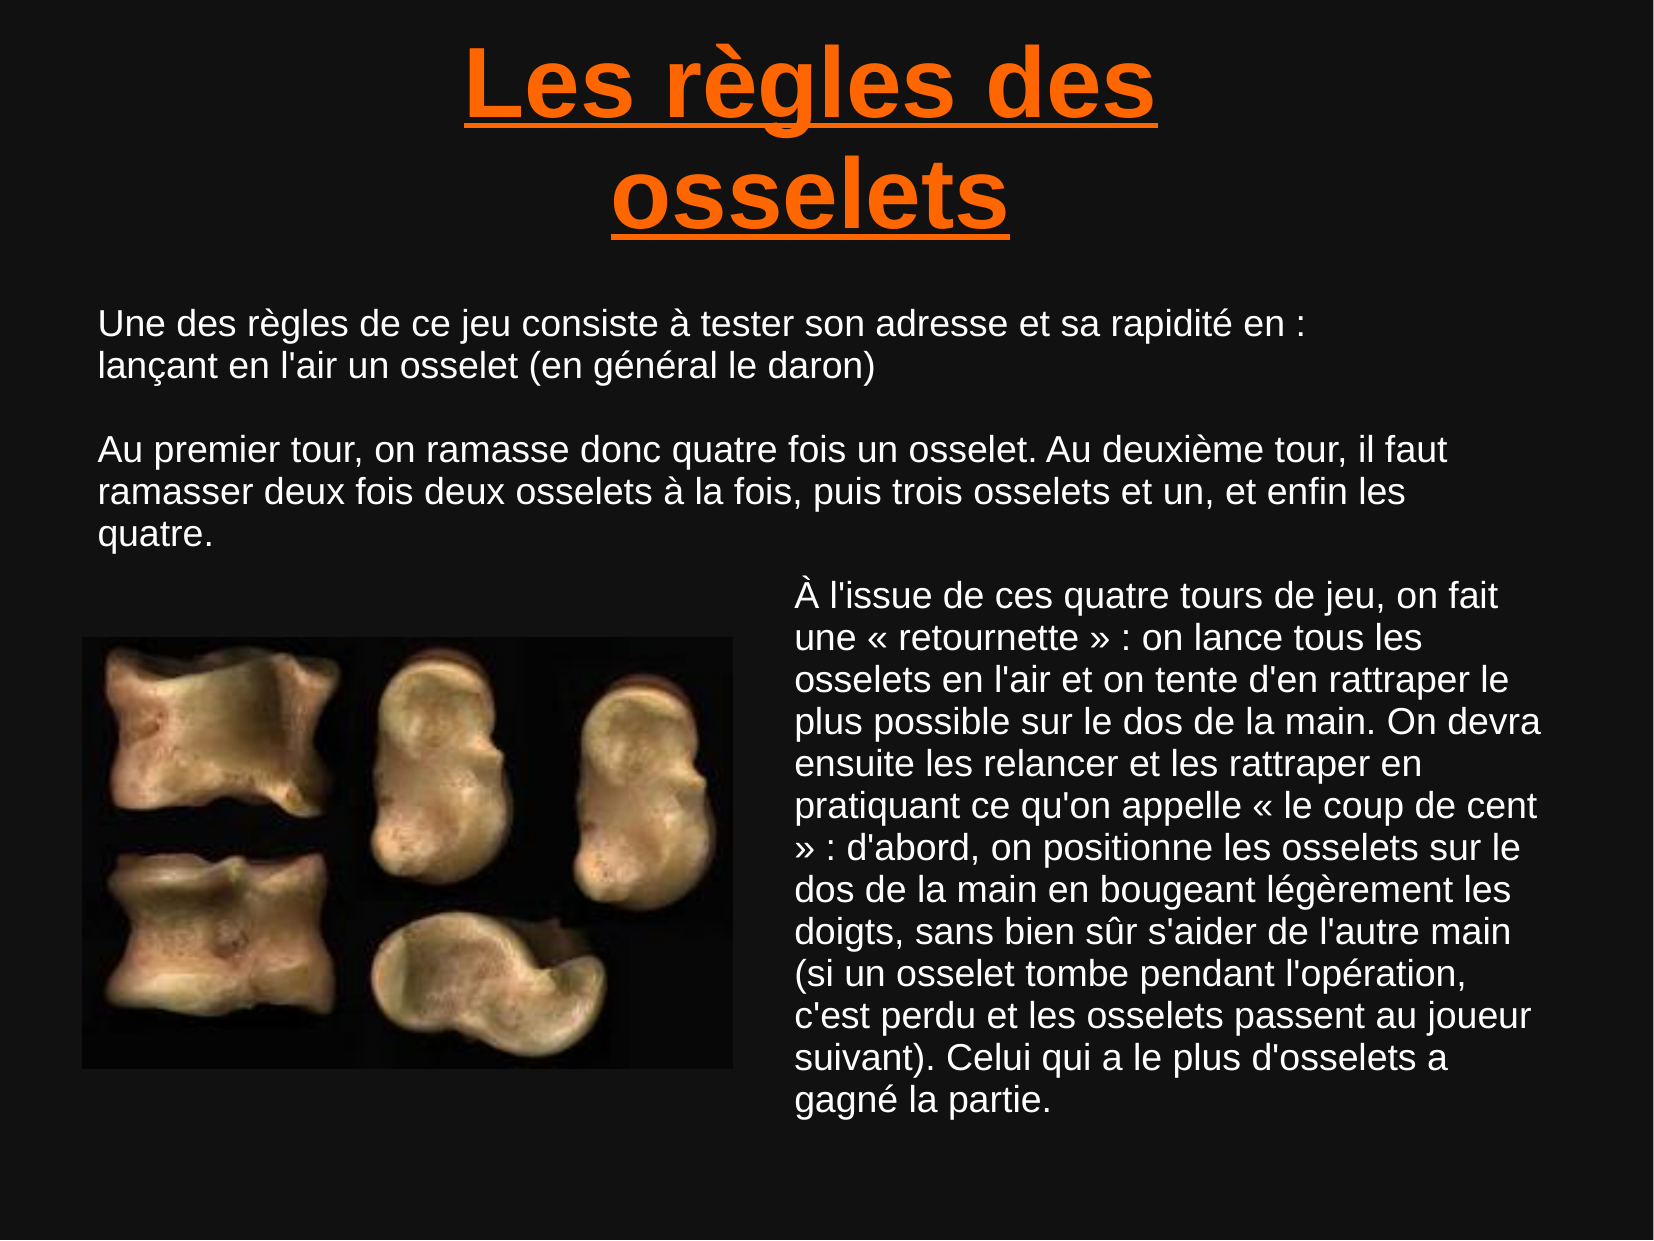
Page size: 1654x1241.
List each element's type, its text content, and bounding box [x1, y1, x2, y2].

title Les règles des osselets [285, 26, 1337, 251]
picture [82, 637, 733, 1069]
text_box Une des règles de ce jeu consiste à tester son adresse et sa rapidité en : lançant en l'air un osselet (en général le daron) Au premier tour, on ramasse donc quatre fois un osselet. Au deuxième tour, il faut ramasser deux fois deux osselets à la fois, puis trois osselets et un, et enfin les quatre. [82, 295, 1524, 563]
text_box À l'issue de ces quatre tours de jeu, on fait une « retournette » : on lance tous les osselets en l'air et on tente d'en rattraper le plus possible sur le dos de la main. On devra ensuite les relancer et les rattraper en pratiquant ce qu'on appelle « le coup de cent » : d'abord, on positionne les osselets sur le dos de la main en bougeant légèrement les doigts, sans bien sûr s'aider de l'autre main (si un osselet tombe pendant l'opération, c'est perdu et les osselets passent au joueur suivant). Celui qui a le plus d'osselets a gagné la partie. [779, 566, 1560, 1129]
